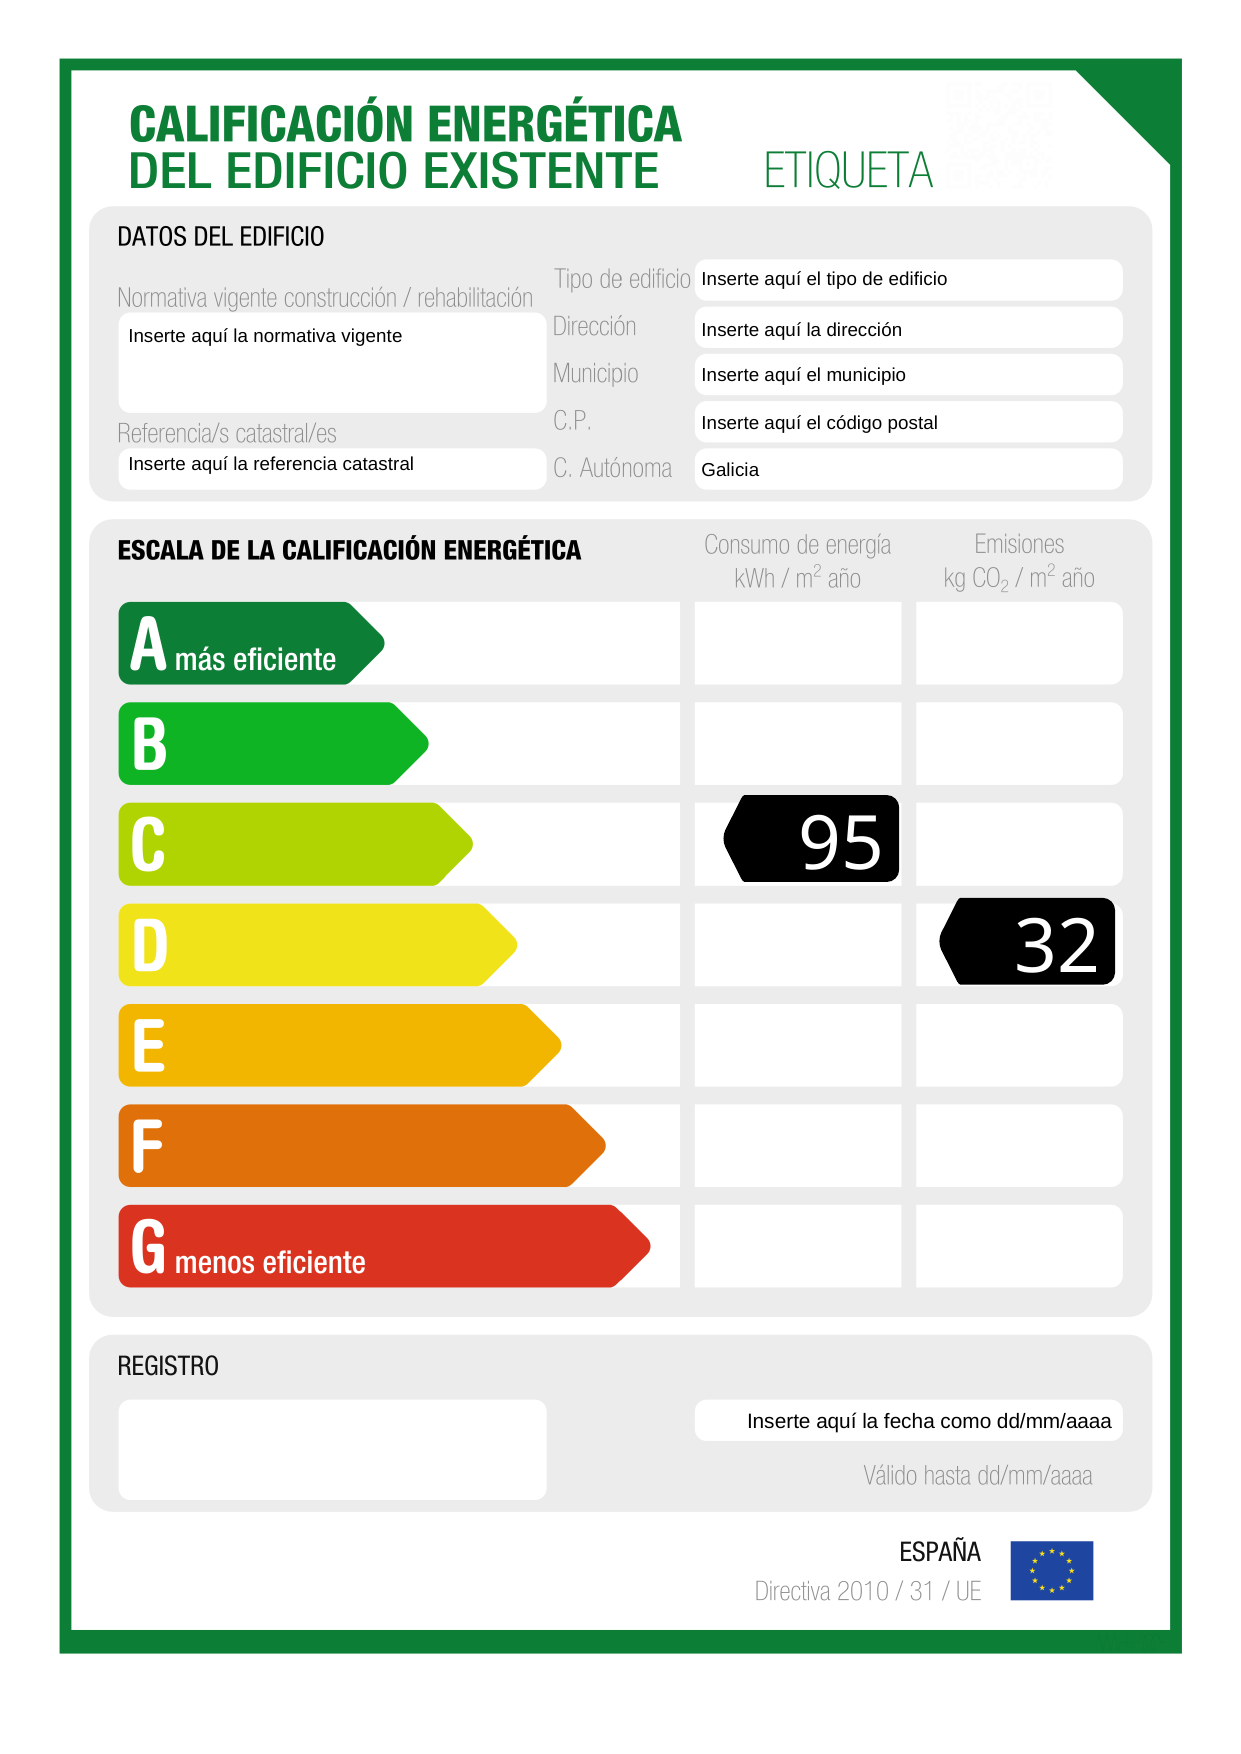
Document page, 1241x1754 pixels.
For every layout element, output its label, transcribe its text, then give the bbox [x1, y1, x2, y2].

text_box Inserte aquí la dirección [685, 309, 1129, 348]
text_box Inserte aquí la normativa vigente [112, 315, 556, 418]
text_box Inserte aquí la fecha como dd/mm/aaaa [685, 1399, 1129, 1439]
text_box Inserte aquí el código postal [685, 402, 1129, 441]
text_box Inserte aquí el municipio [685, 354, 1129, 393]
text_box Inserte aquí el tipo de edificio [685, 258, 1129, 297]
picture [0, 0, 1241, 1754]
text_box Inserte aquí la referencia catastral [112, 443, 556, 495]
text_box Galicia [685, 449, 1129, 489]
